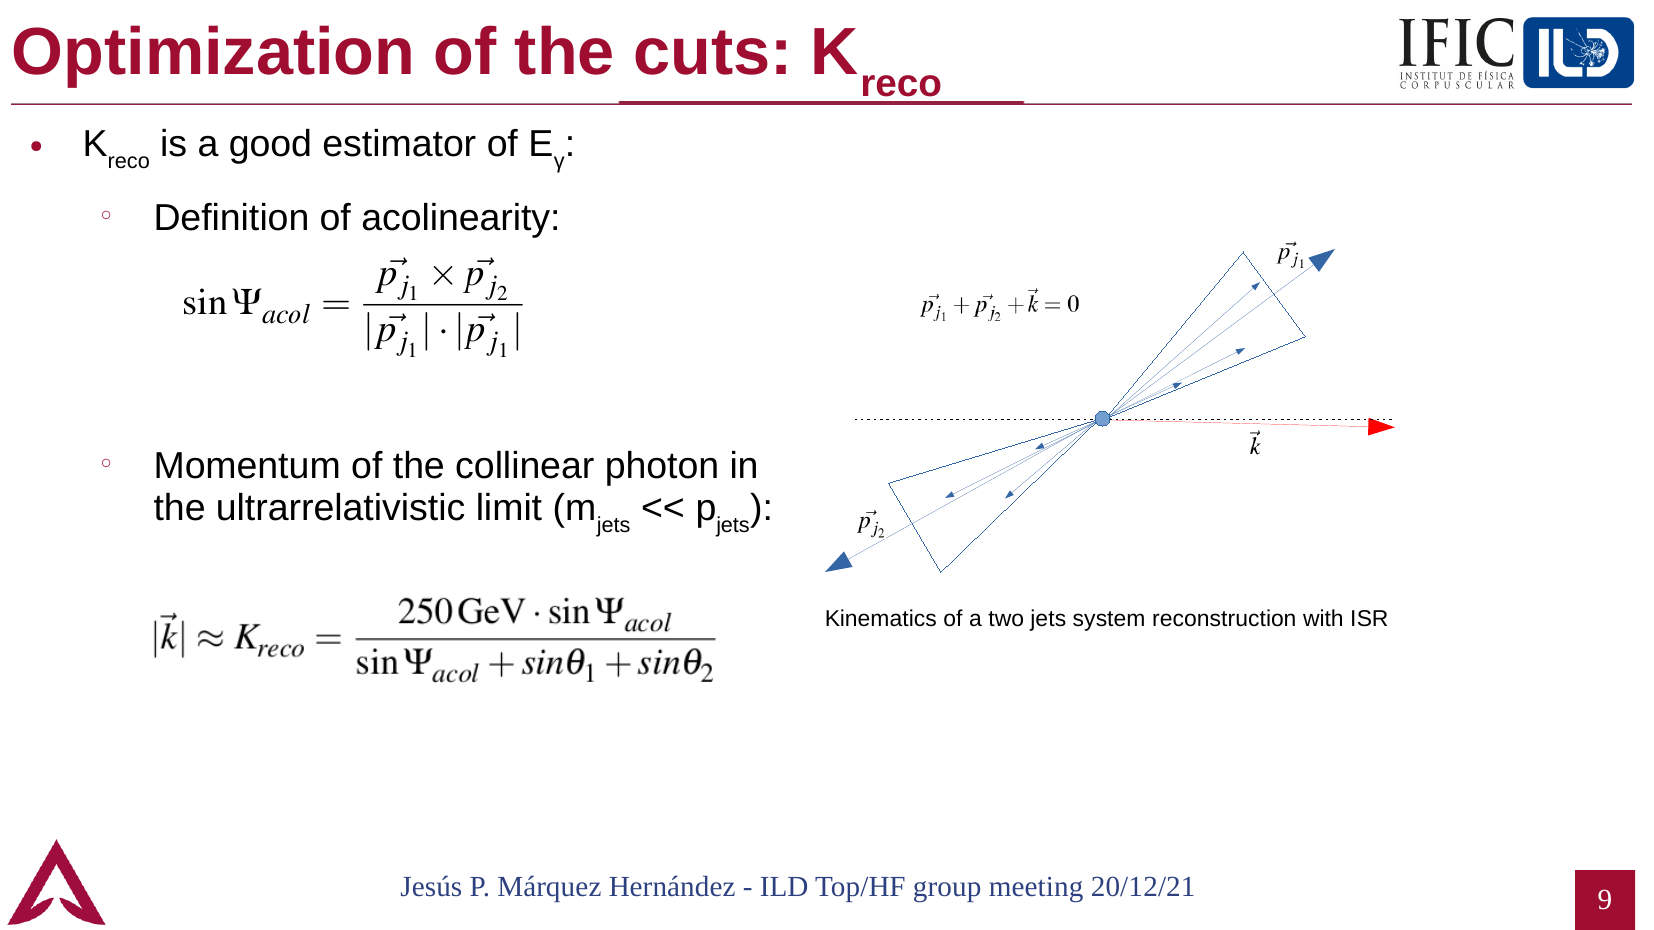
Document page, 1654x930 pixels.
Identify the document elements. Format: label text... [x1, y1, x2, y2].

picture [1275, 240, 1306, 270]
title Optimization of the cuts: Kreco [11, 14, 1500, 105]
picture [1500, 16, 1517, 92]
picture [915, 284, 1081, 324]
picture [1522, 14, 1635, 90]
list Kreco is a good estimator of Eγ: Definition of acolinearity: Momentum of the collinear photon in the ultrarrelativistic limit (mjets << pjets): [11, 122, 781, 781]
picture [855, 509, 886, 539]
picture [1500, 101, 1632, 105]
picture [178, 247, 526, 360]
picture [148, 591, 721, 691]
picture [1245, 427, 1266, 457]
text_box [1095, 411, 1111, 427]
picture [7, 839, 106, 925]
text_box Kinematics of a two jets system reconstruction with ISR [810, 598, 1426, 661]
